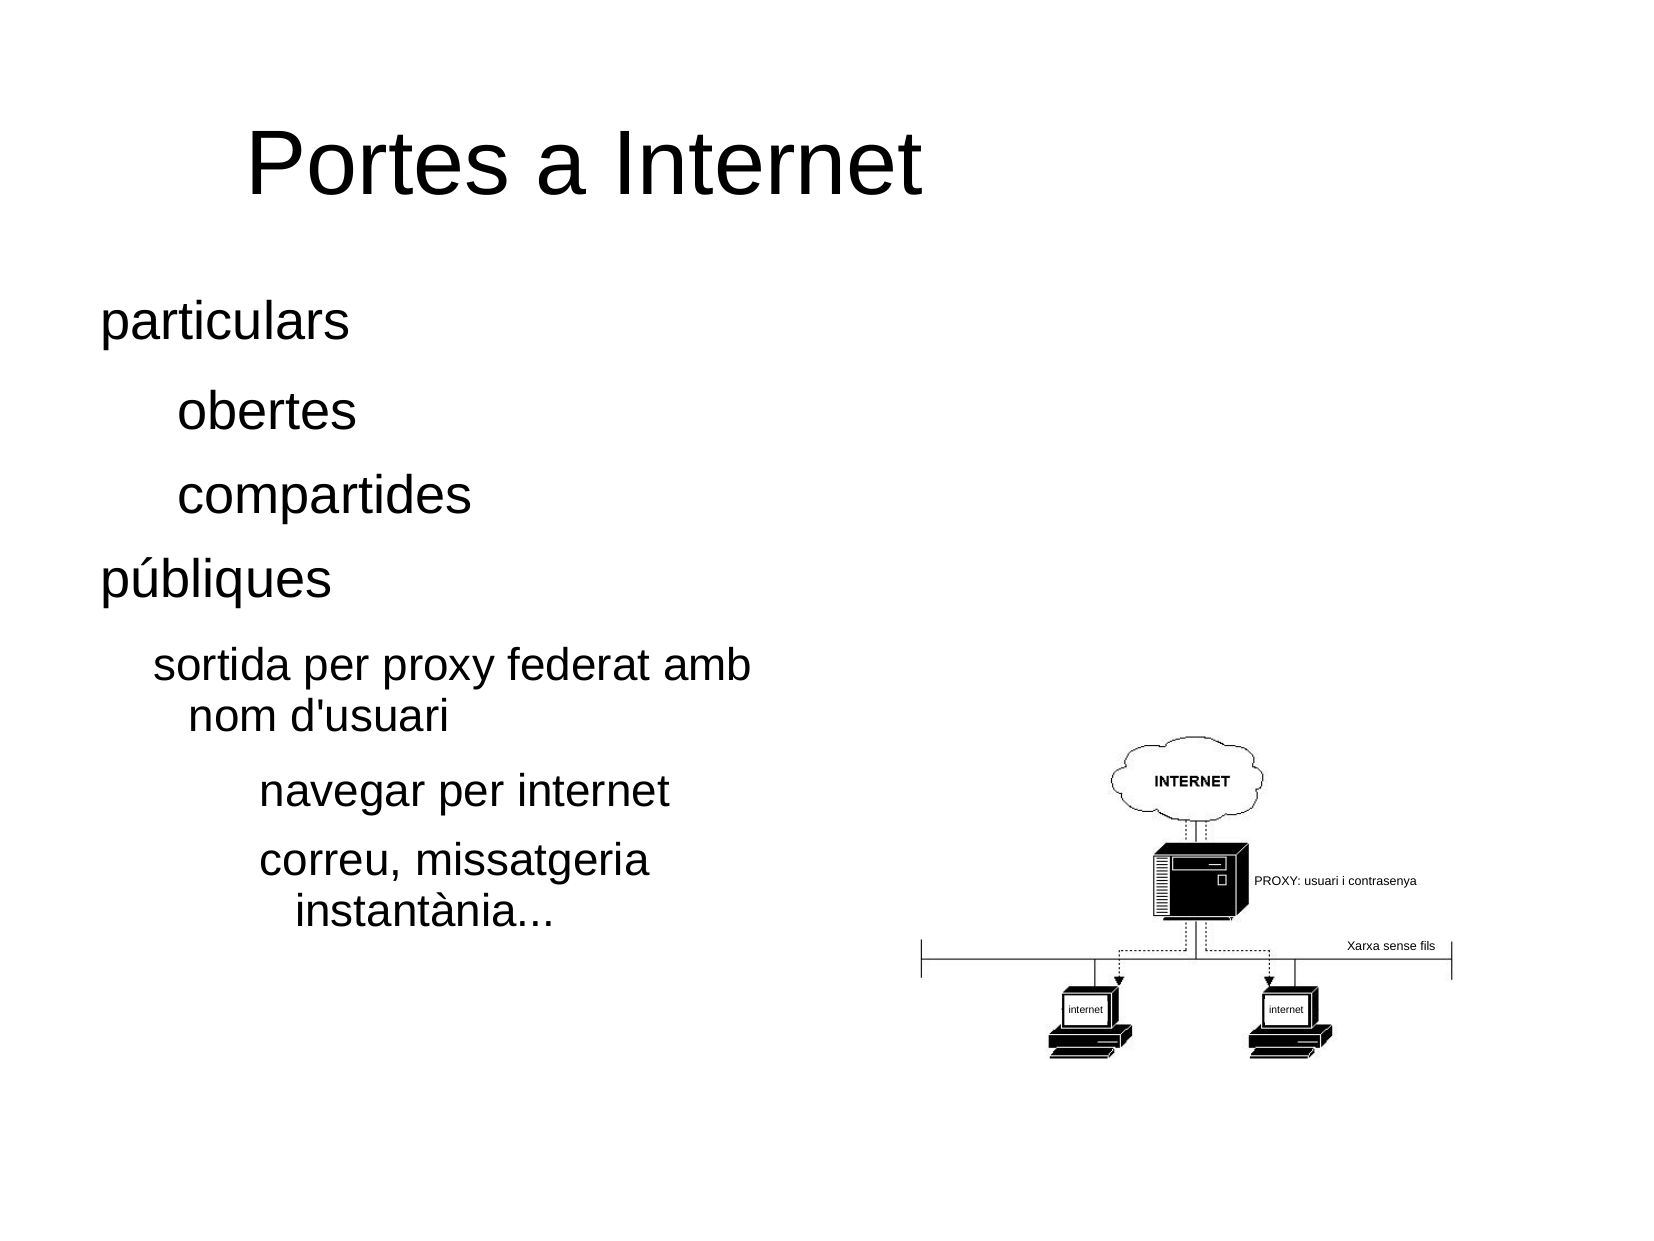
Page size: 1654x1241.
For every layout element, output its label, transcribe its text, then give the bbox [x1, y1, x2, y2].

list particulars obertes compartides públiques sortida per proxy federat amb nom d'usuari navegar per internet correu, missatgeria instantània... [82, 290, 809, 1094]
text_box [916, 979, 1062, 1055]
title Portes a Internet [76, 66, 1093, 259]
text_box Xarxa sense fils [1334, 936, 1448, 957]
text_box internet [1064, 995, 1108, 1026]
text_box [1318, 982, 1459, 1053]
text_box internet [1265, 995, 1309, 1026]
picture [912, 727, 1459, 1067]
text_box PROXY: usuari i contrasenya [1252, 870, 1420, 892]
